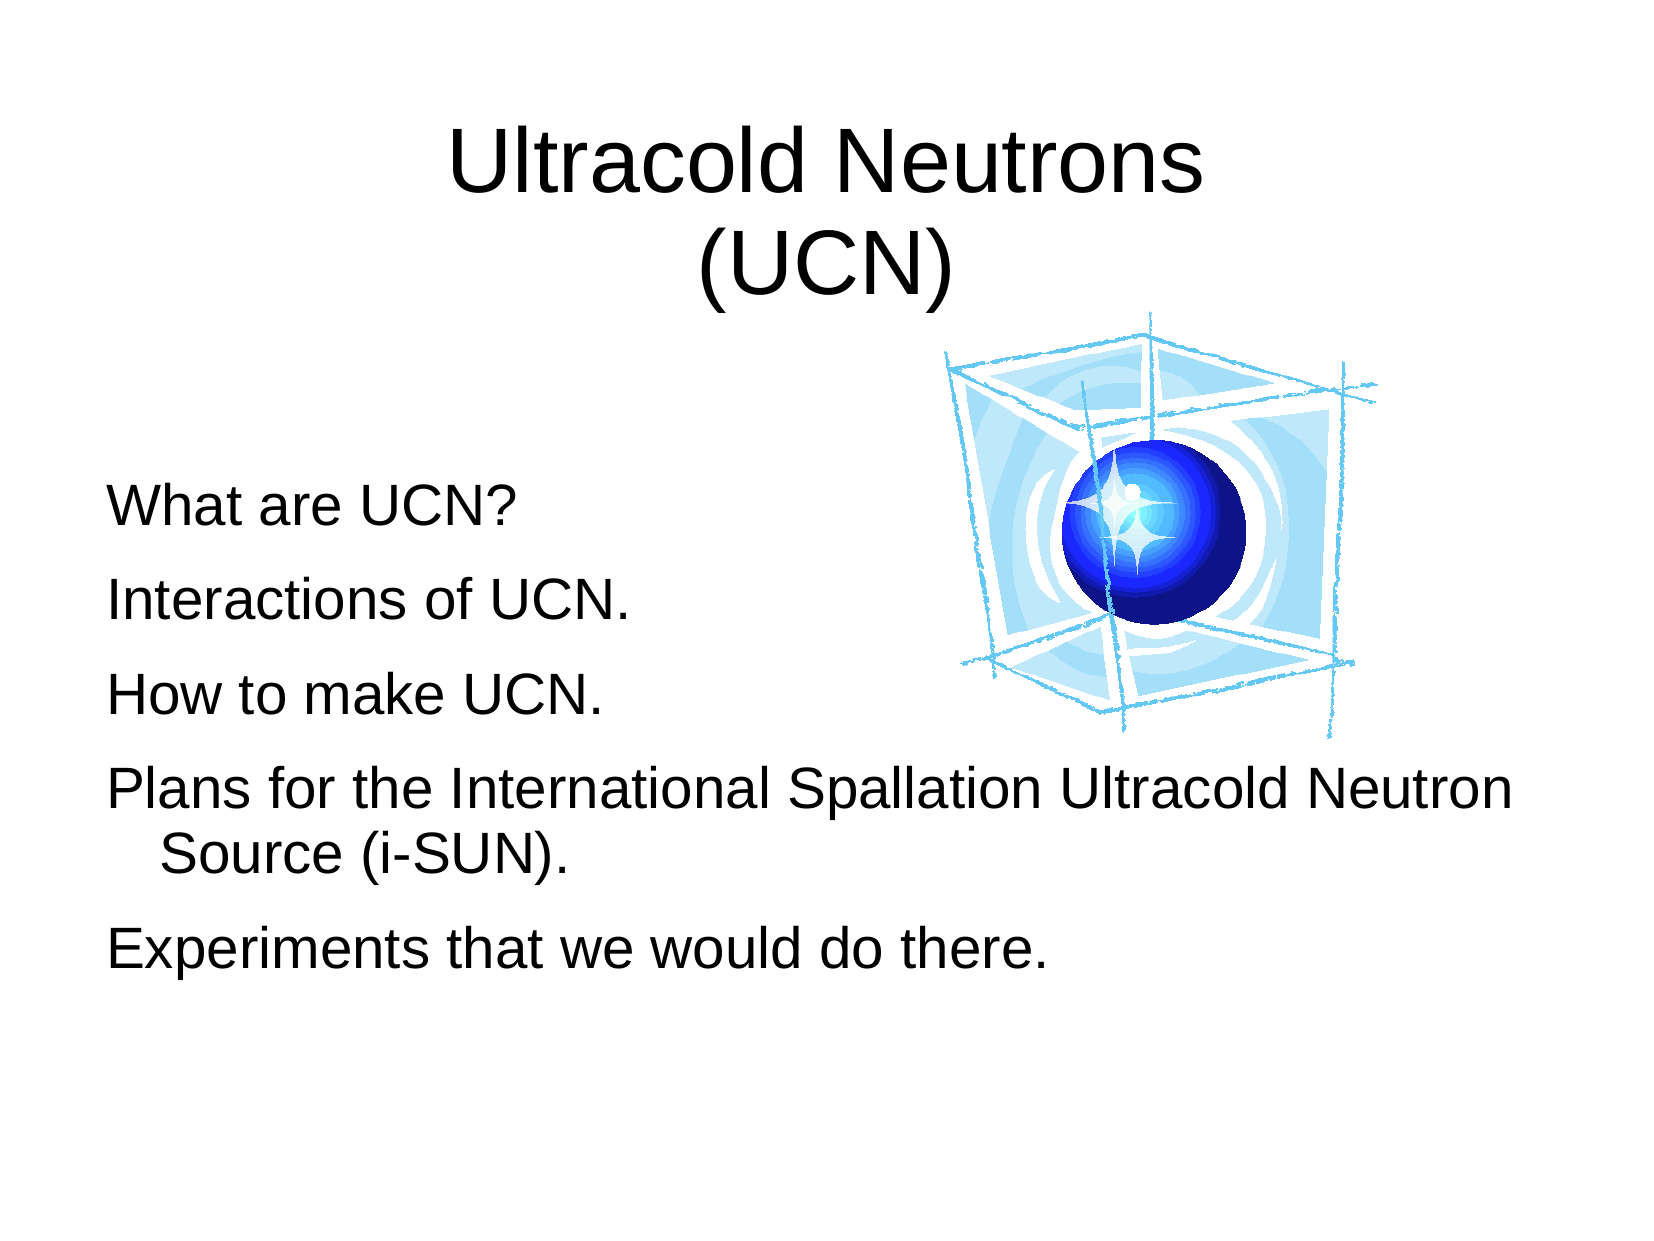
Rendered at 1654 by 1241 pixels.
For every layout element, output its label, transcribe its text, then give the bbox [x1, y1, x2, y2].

picture [944, 311, 1378, 739]
title Ultracold Neutrons (UCN) [82, 98, 1571, 326]
list What are UCN? Interactions of UCN. How to make UCN. Plans for the International Spallation Ultracold Neutron Source (i-SUN). Experiments that we would do there. [88, 472, 1577, 1128]
